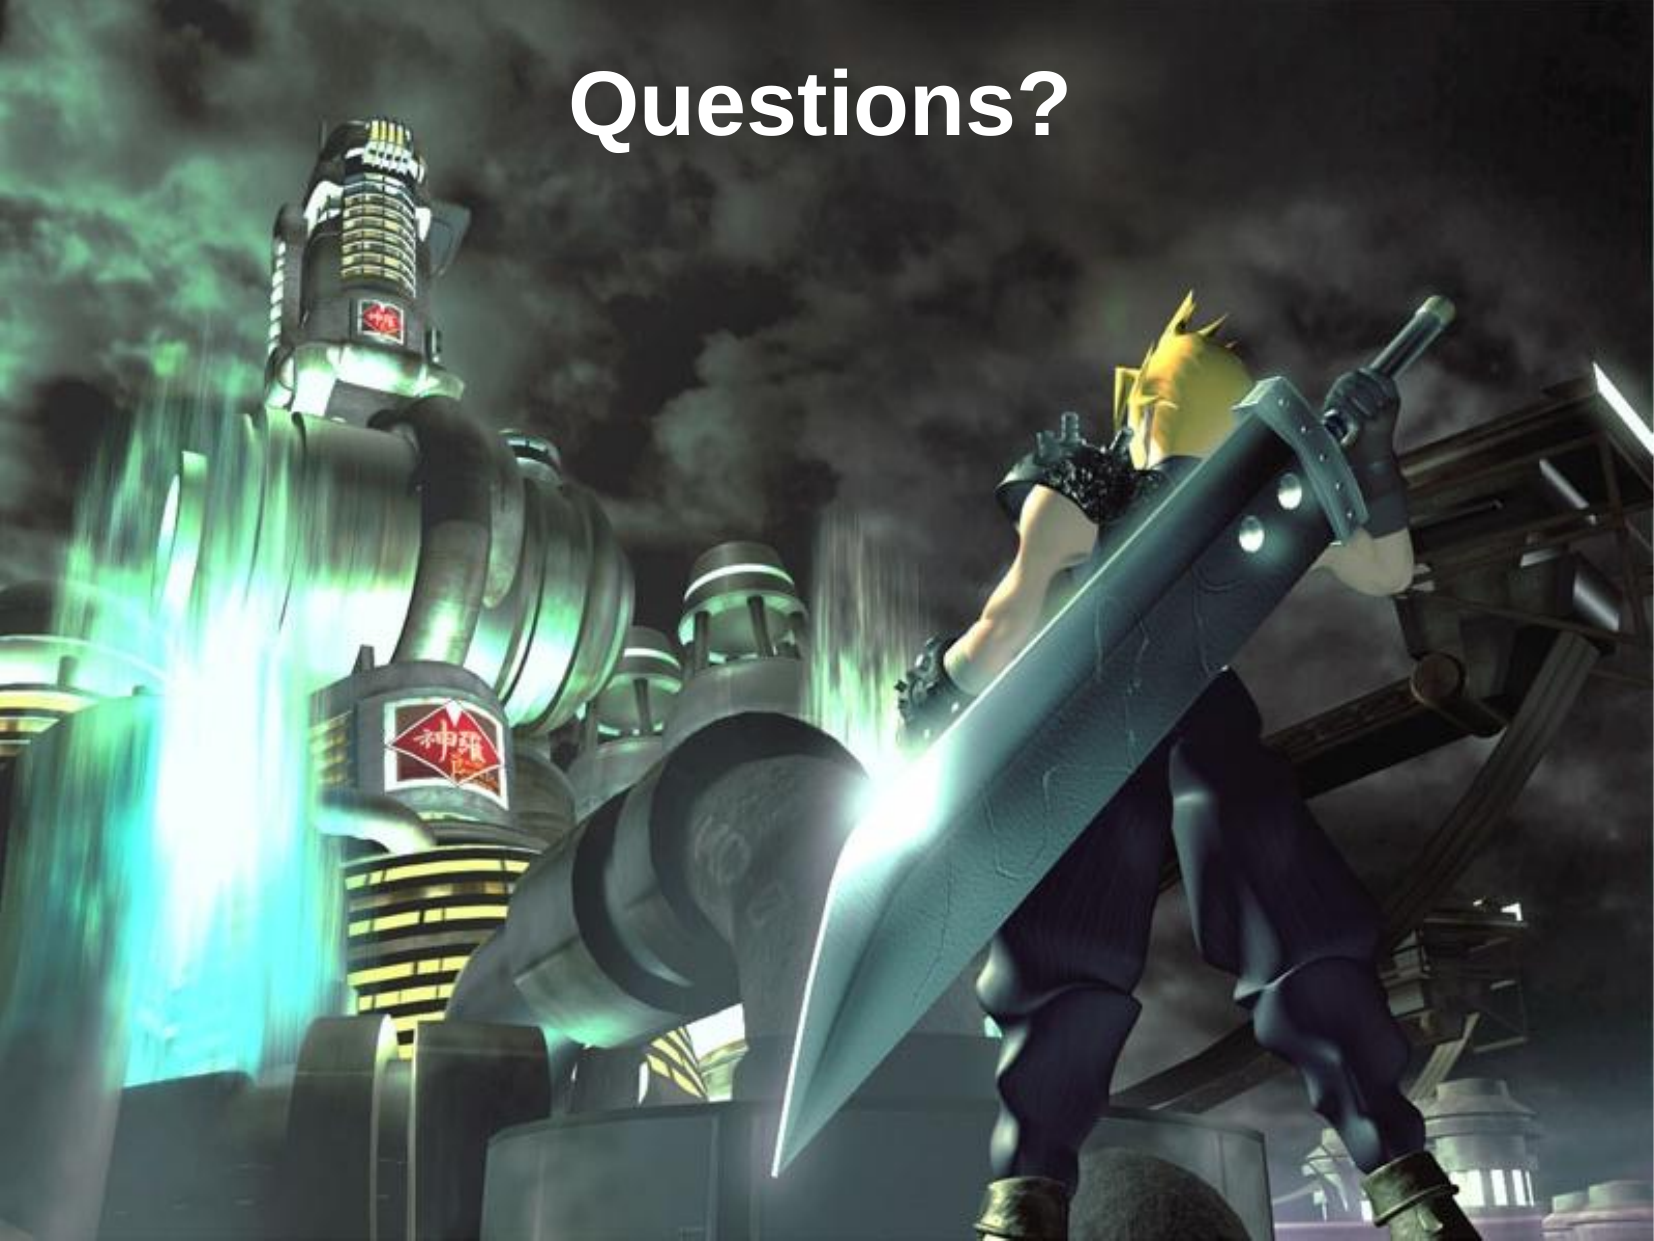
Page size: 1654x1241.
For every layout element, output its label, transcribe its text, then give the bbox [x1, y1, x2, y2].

picture [0, 0, 1654, 1241]
title Questions? [76, 0, 1565, 208]
